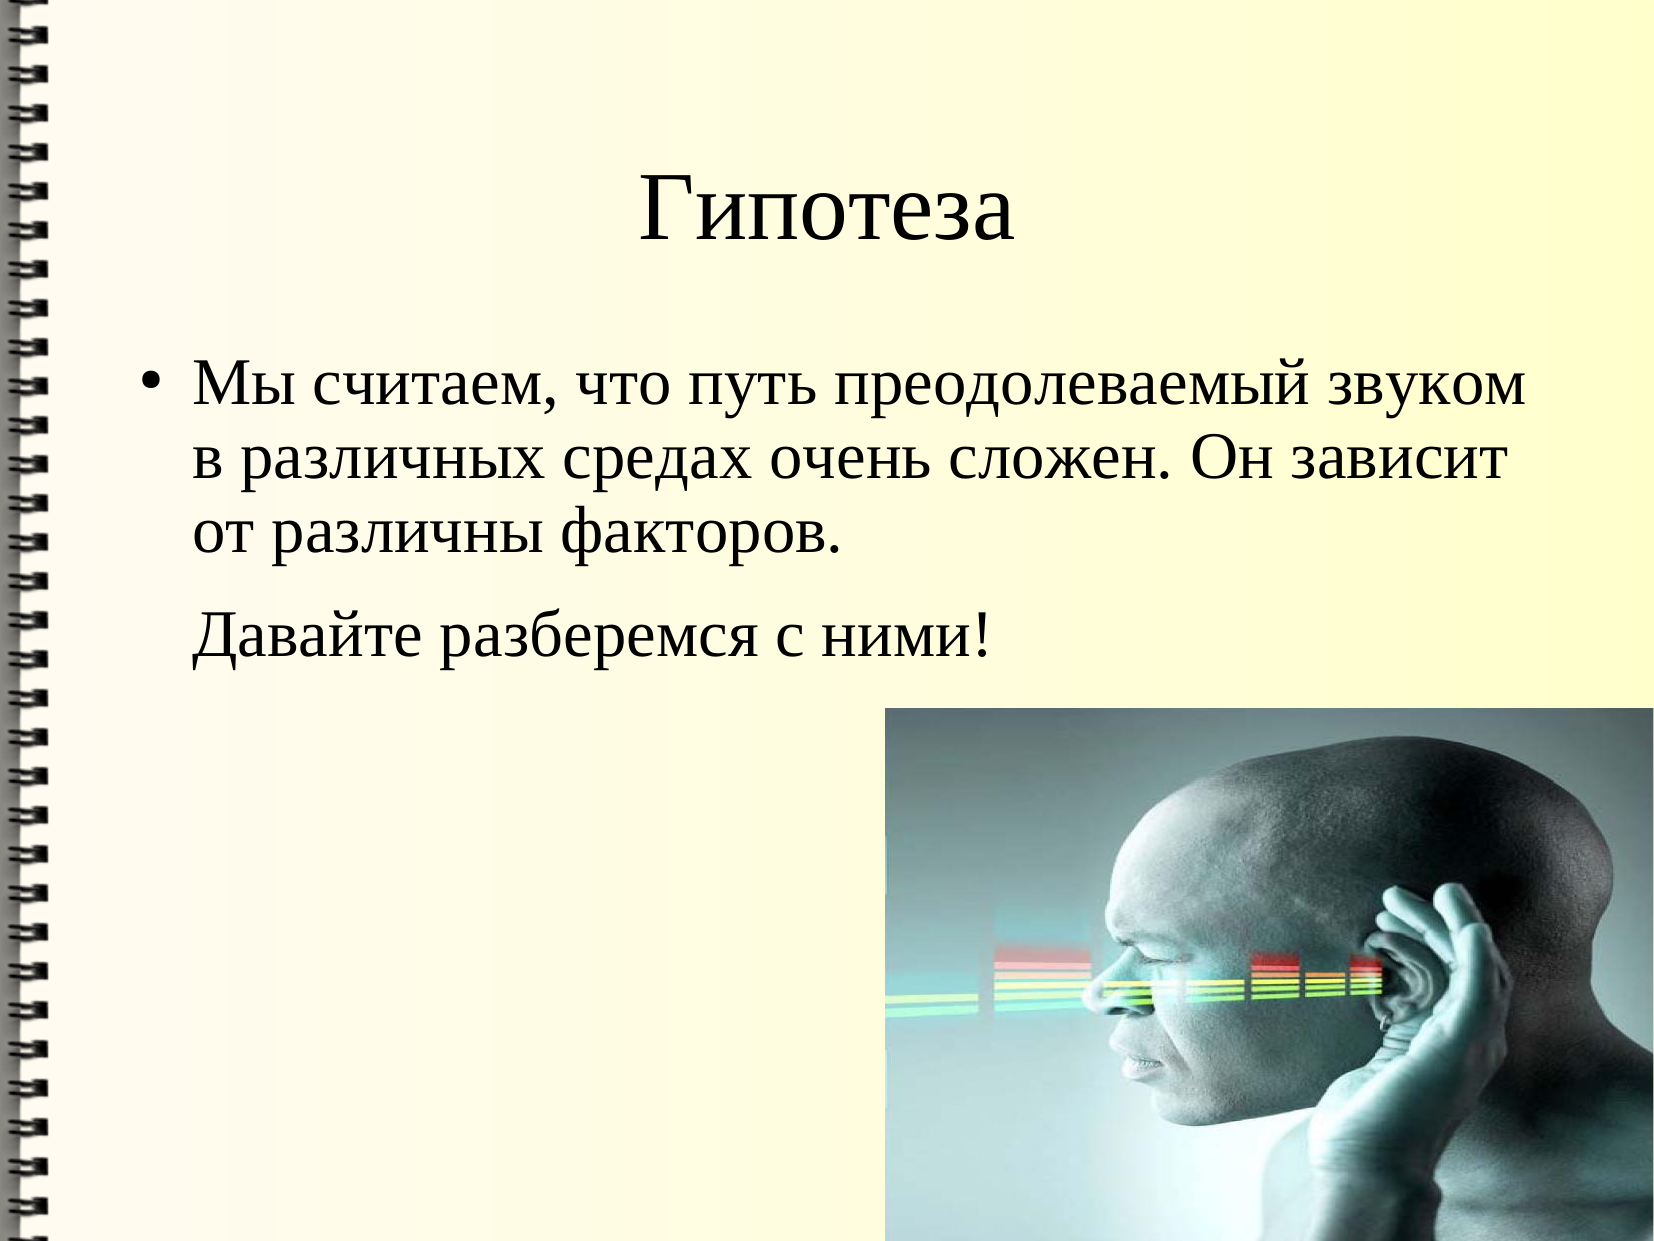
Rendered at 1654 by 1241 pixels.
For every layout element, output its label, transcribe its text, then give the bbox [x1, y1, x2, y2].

picture [0, 0, 1654, 1241]
title Гипотеза [121, 102, 1534, 310]
list Мы считаем, что путь преодолеваемый звуком в различных средах очень сложен. Он зависит от различны факторов. Давайте разберемся с ними! [121, 344, 1534, 1127]
